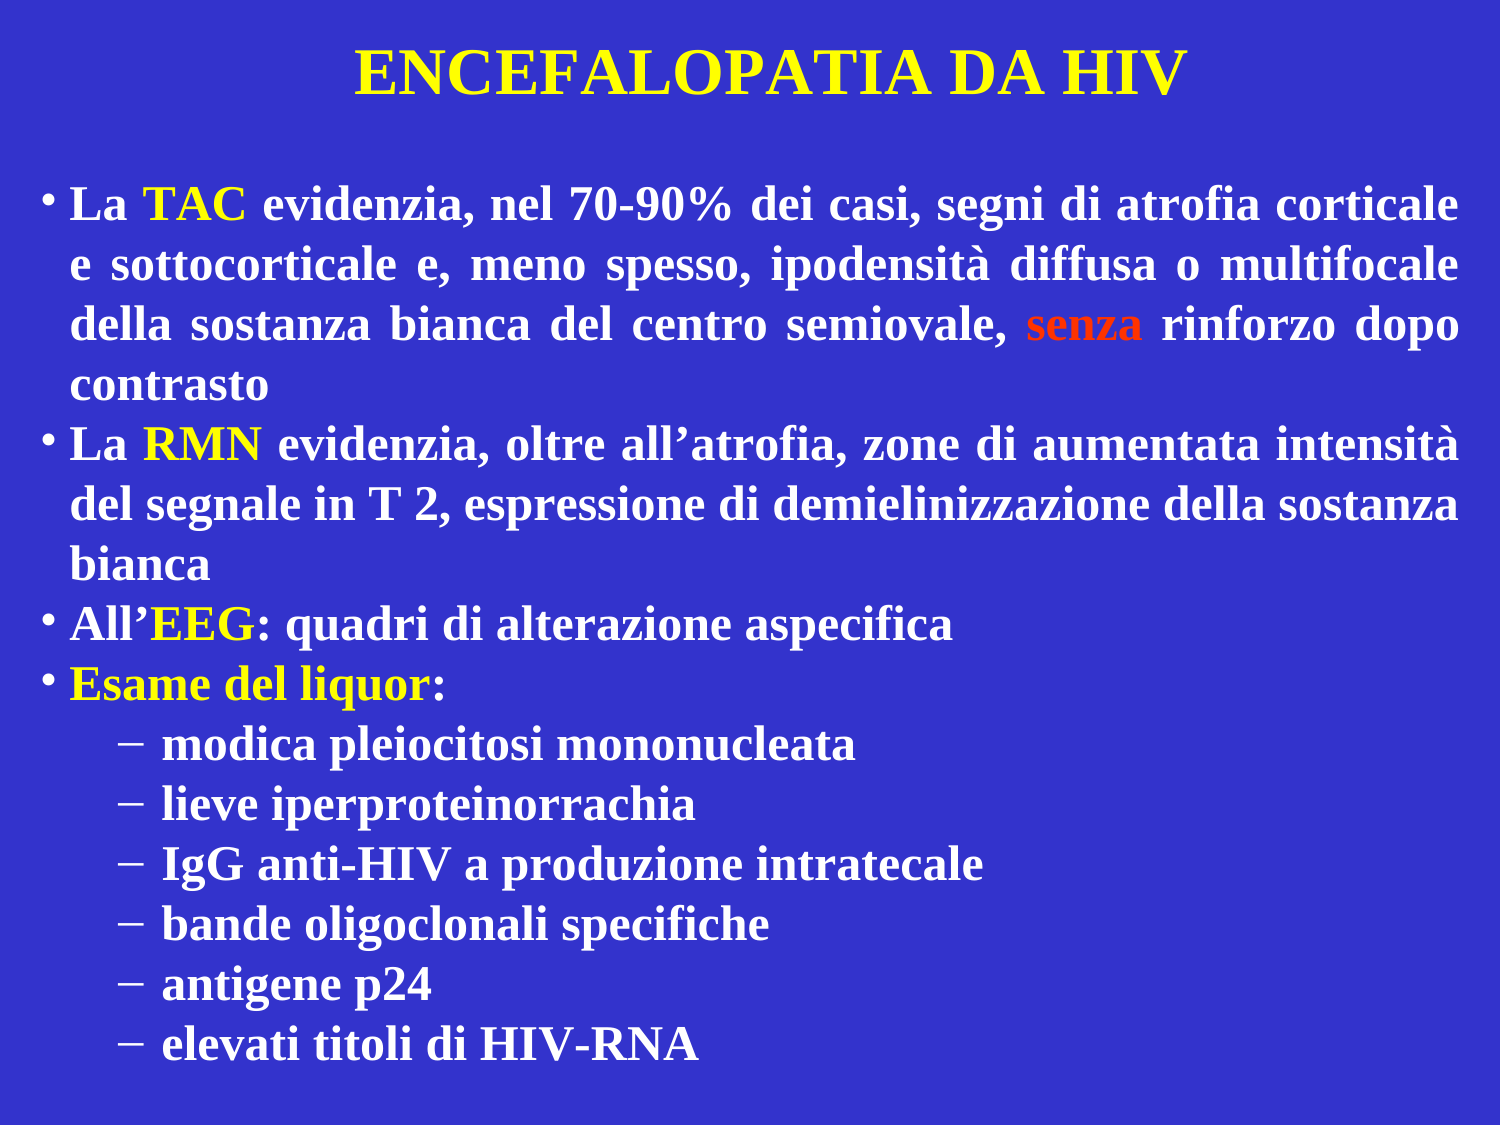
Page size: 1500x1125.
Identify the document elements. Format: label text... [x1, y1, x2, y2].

text_box La TAC evidenzia, nel 70-90% dei casi, segni di atrofia corticale e sottocorticale e, meno spesso, ipodensità diffusa o multifocale della sostanza bianca del centro semiovale, senza rinforzo dopo contrasto La RMN evidenzia, oltre all’atrofia, zone di aumentata intensità del segnale in T 2, espressione di demielinizzazione della sostanza bianca All’EEG: quadri di alterazione aspecifica Esame del liquor: modica pleiocitosi mononucleata lieve iperproteinorrachia IgG anti-HIV a produzione intratecale bande oligoclonali specifiche antigene p24 elevati titoli di HIV-RNA [24, 162, 1476, 1078]
text_box ENCEFALOPATIA DA HIV [339, 20, 1204, 116]
